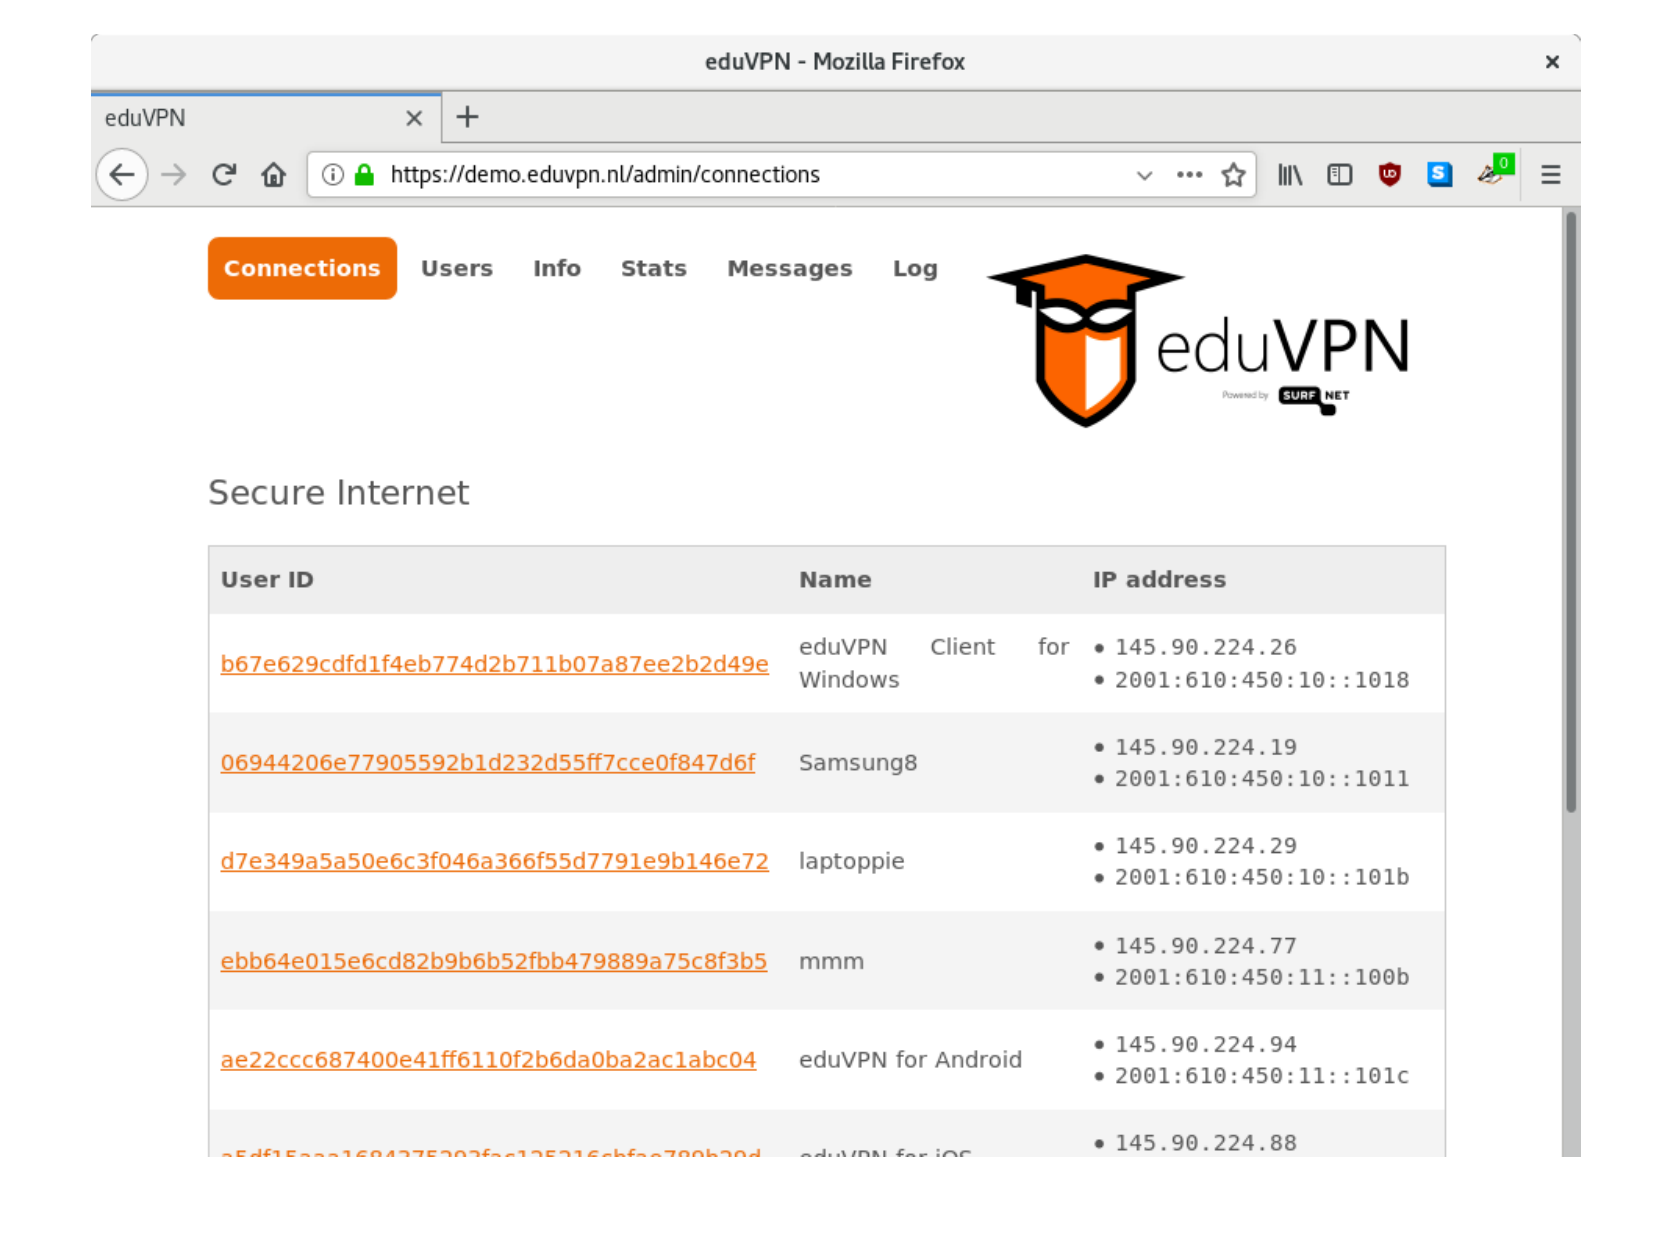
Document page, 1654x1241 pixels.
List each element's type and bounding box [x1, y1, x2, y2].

picture [91, 34, 1581, 1157]
